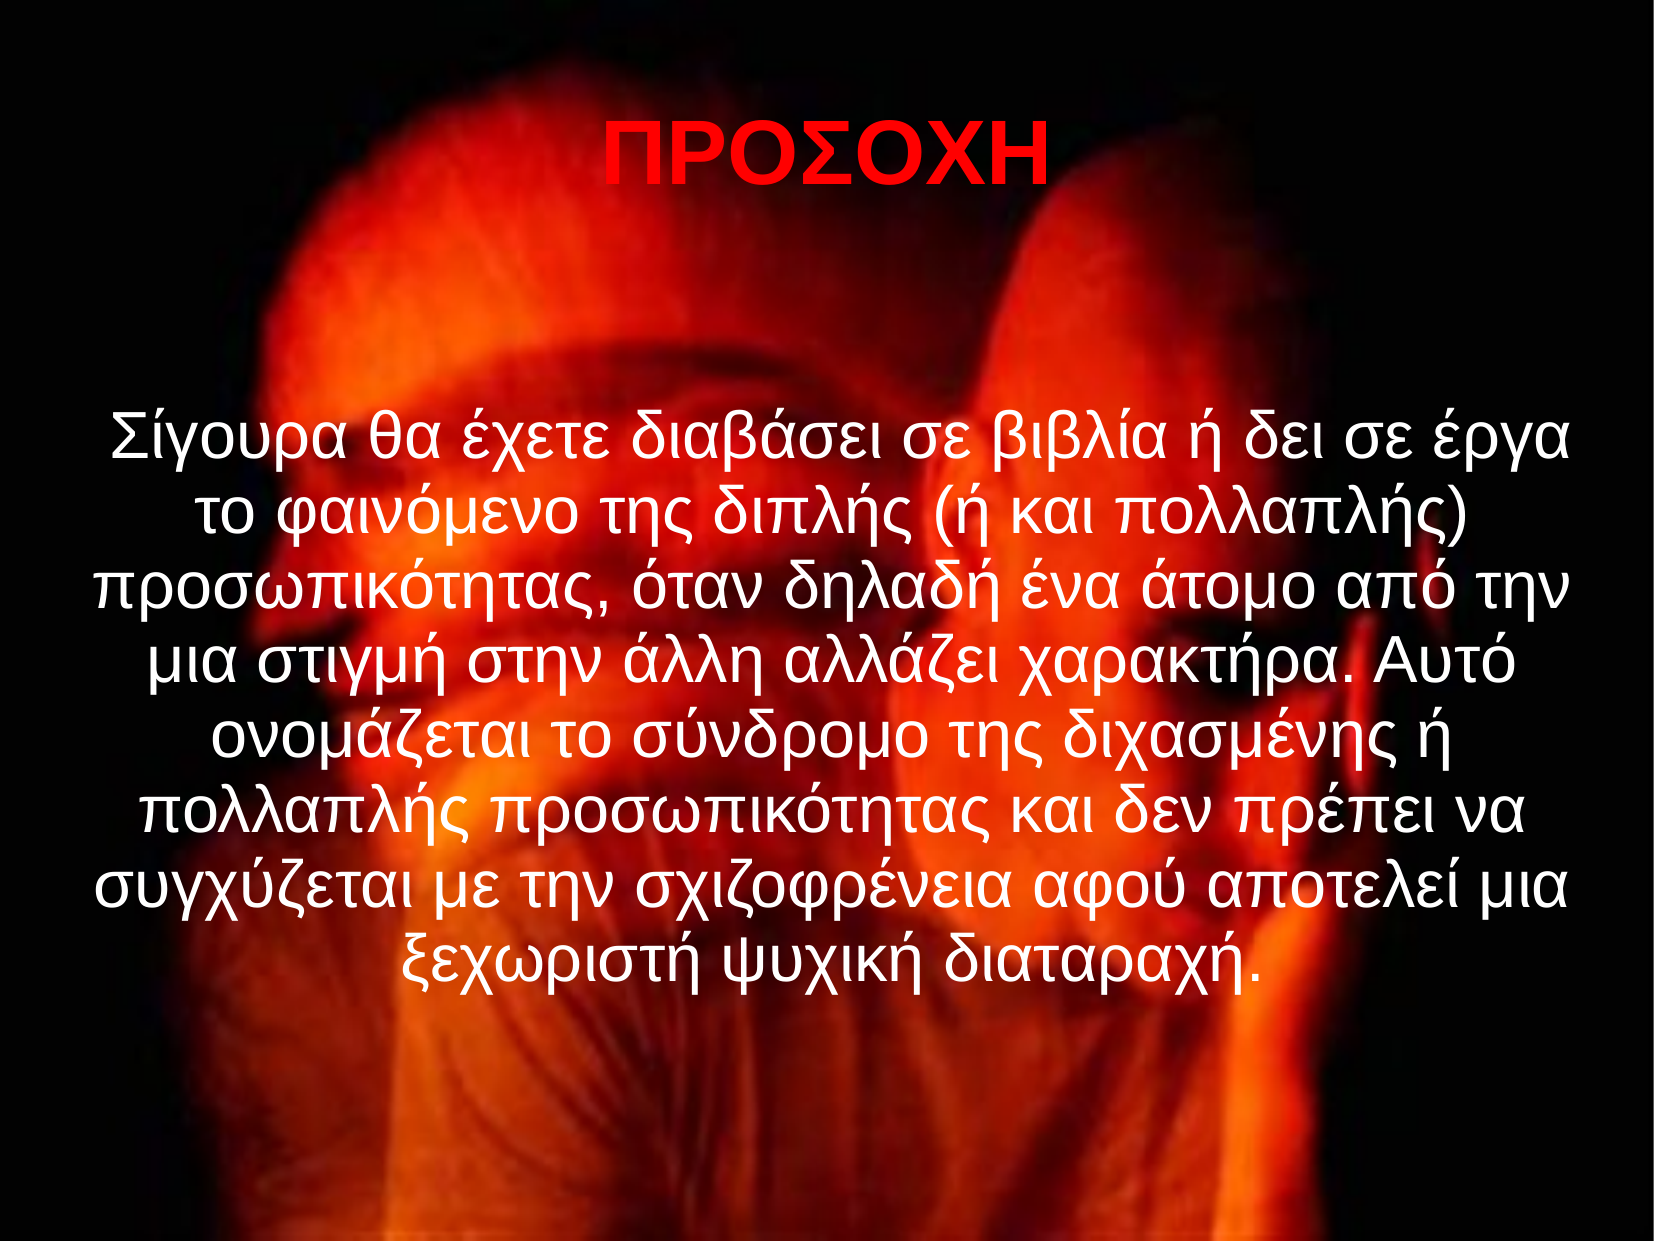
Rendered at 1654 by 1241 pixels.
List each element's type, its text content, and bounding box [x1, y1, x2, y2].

picture [0, 0, 1654, 1241]
title ΠΡΟΣΟΧΗ [82, 56, 1571, 250]
subtitle Σίγουρα θα έχετε διαβάσει σε βιβλία ή δει σε έργα το φαινόμενο της διπλής (ή και πολλαπλής) προσωπικότητας, όταν δηλαδή ένα άτομο από την μια στιγμή στην άλλη αλλάζει χαρακτήρα. Αυτό ονομάζεται το σύνδρομο της διχασμένης ή πολλαπλής προσωπικότητας και δεν πρέπει να συγχύζεται με την σχιζοφρένεια αφού αποτελεί μια ξεχωριστή ψυχική διαταραχή. [88, 295, 1577, 1099]
